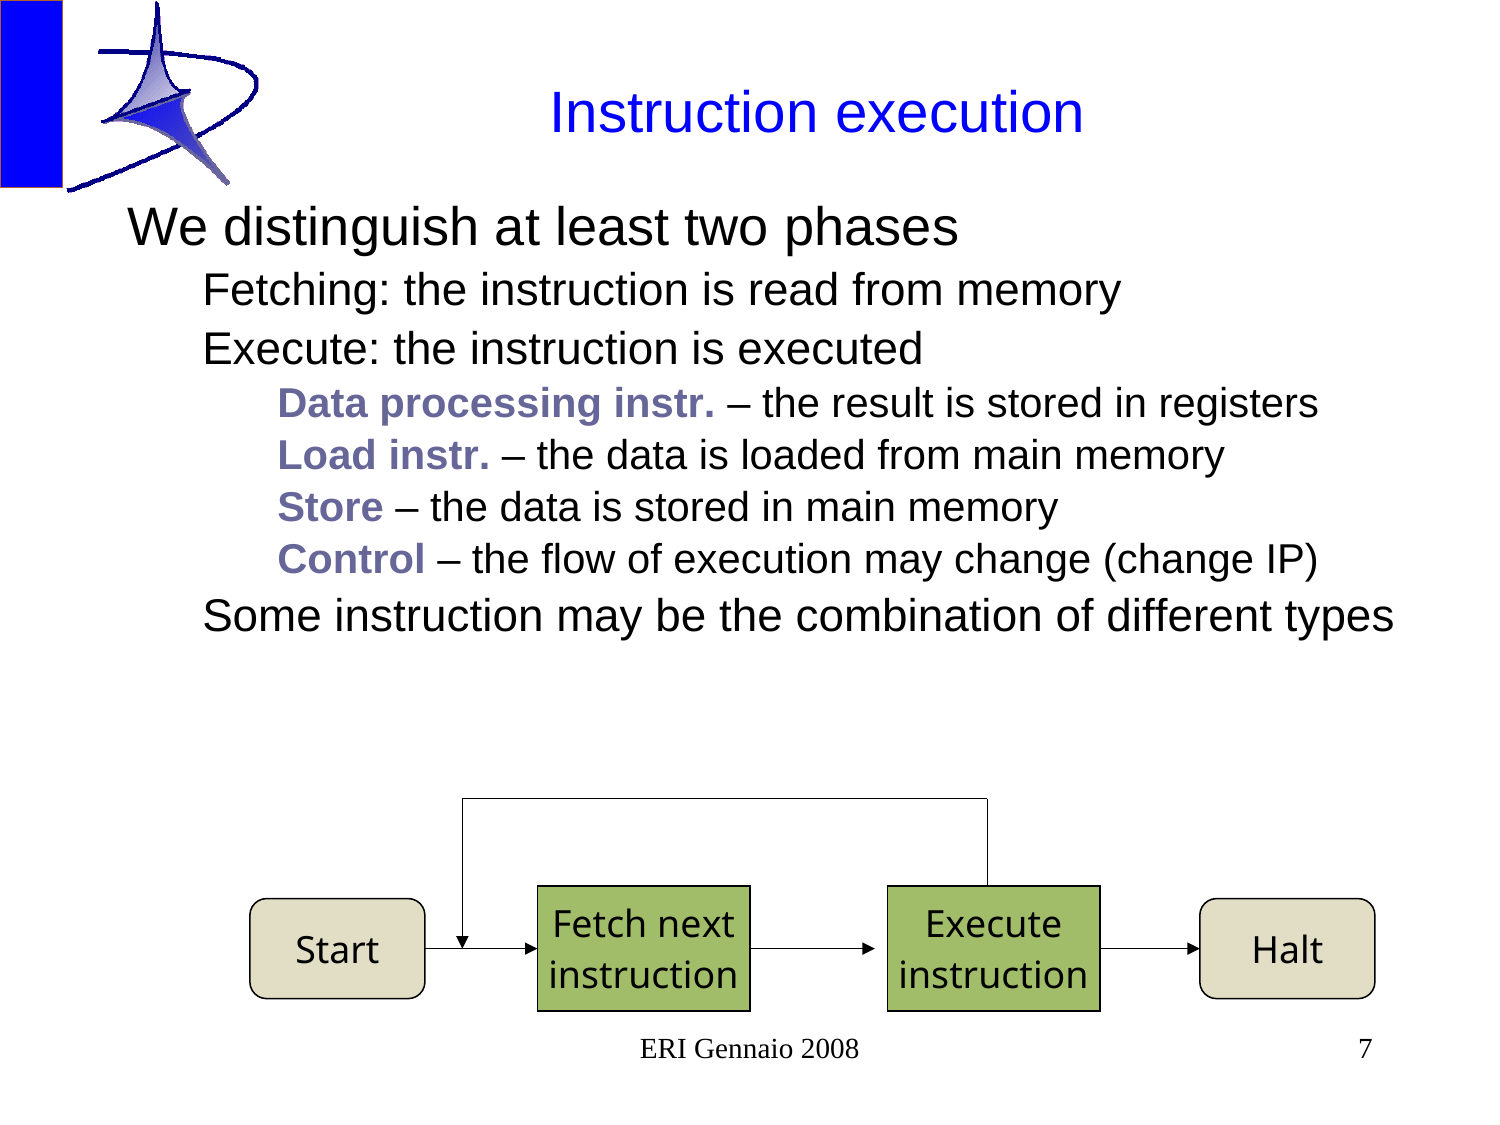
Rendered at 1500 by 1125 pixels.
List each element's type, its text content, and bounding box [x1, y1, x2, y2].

list We distinguish at least two phases Fetching: the instruction is read from memory Execute: the instruction is executed Data processing instr. – the result is stored in registers Load instr. – the data is loaded from main memory Store – the data is stored in main memory Control – the flow of execution may change (change IP) Some instruction may be the combination of different types [112, 194, 1425, 745]
text_box Halt [1199, 898, 1375, 999]
picture [62, 0, 263, 197]
text_box Execute instruction [887, 886, 1100, 1012]
text_box Start [249, 898, 425, 999]
title Instruction execution [174, 61, 1425, 164]
text_box Fetch next instruction [537, 886, 750, 1012]
